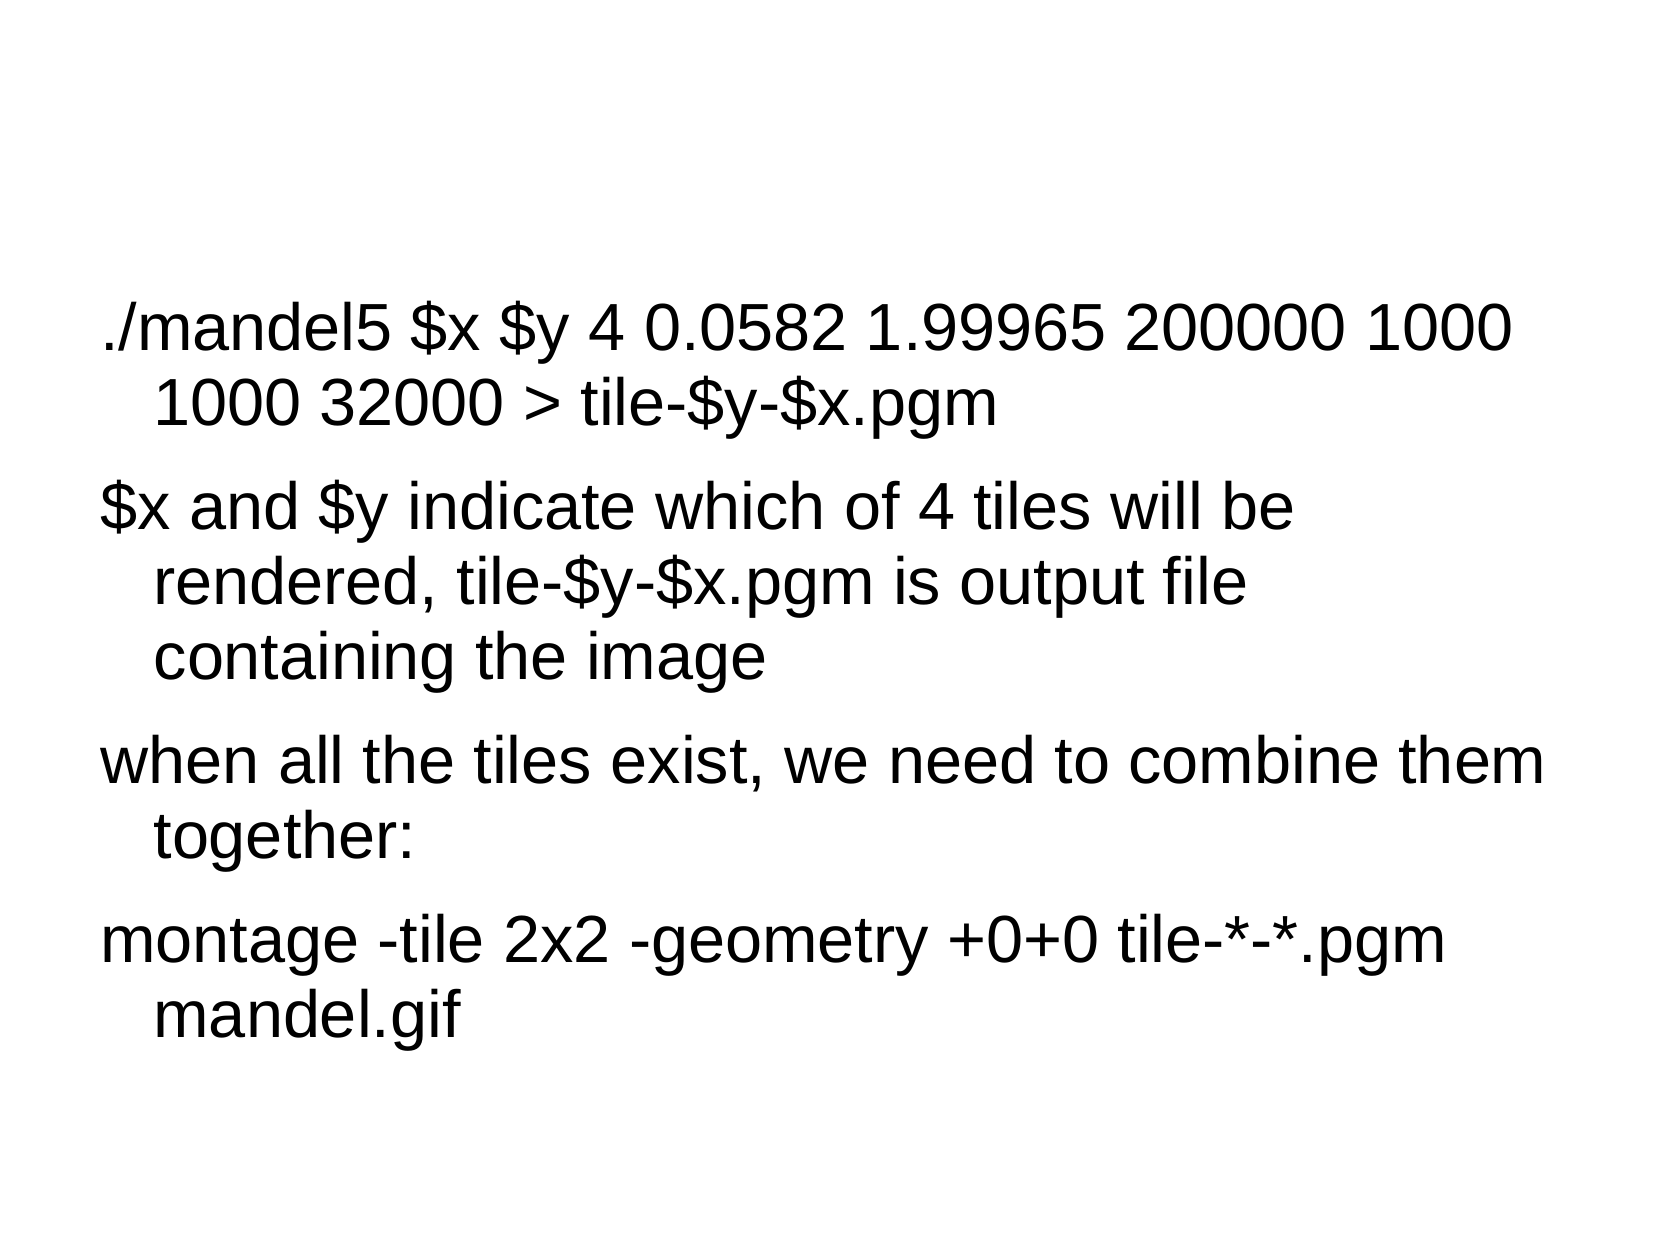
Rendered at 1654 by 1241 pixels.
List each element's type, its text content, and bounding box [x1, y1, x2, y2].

list ./mandel5 $x $y 4 0.0582 1.99965 200000 1000 1000 32000 > tile-$y-$x.pgm $x and $y indicate which of 4 tiles will be rendered, tile-$y-$x.pgm is output file containing the image when all the tiles exist, we need to combine them together: montage -tile 2x2 -geometry +0+0 tile-*-*.pgm mandel.gif [82, 290, 1571, 1095]
